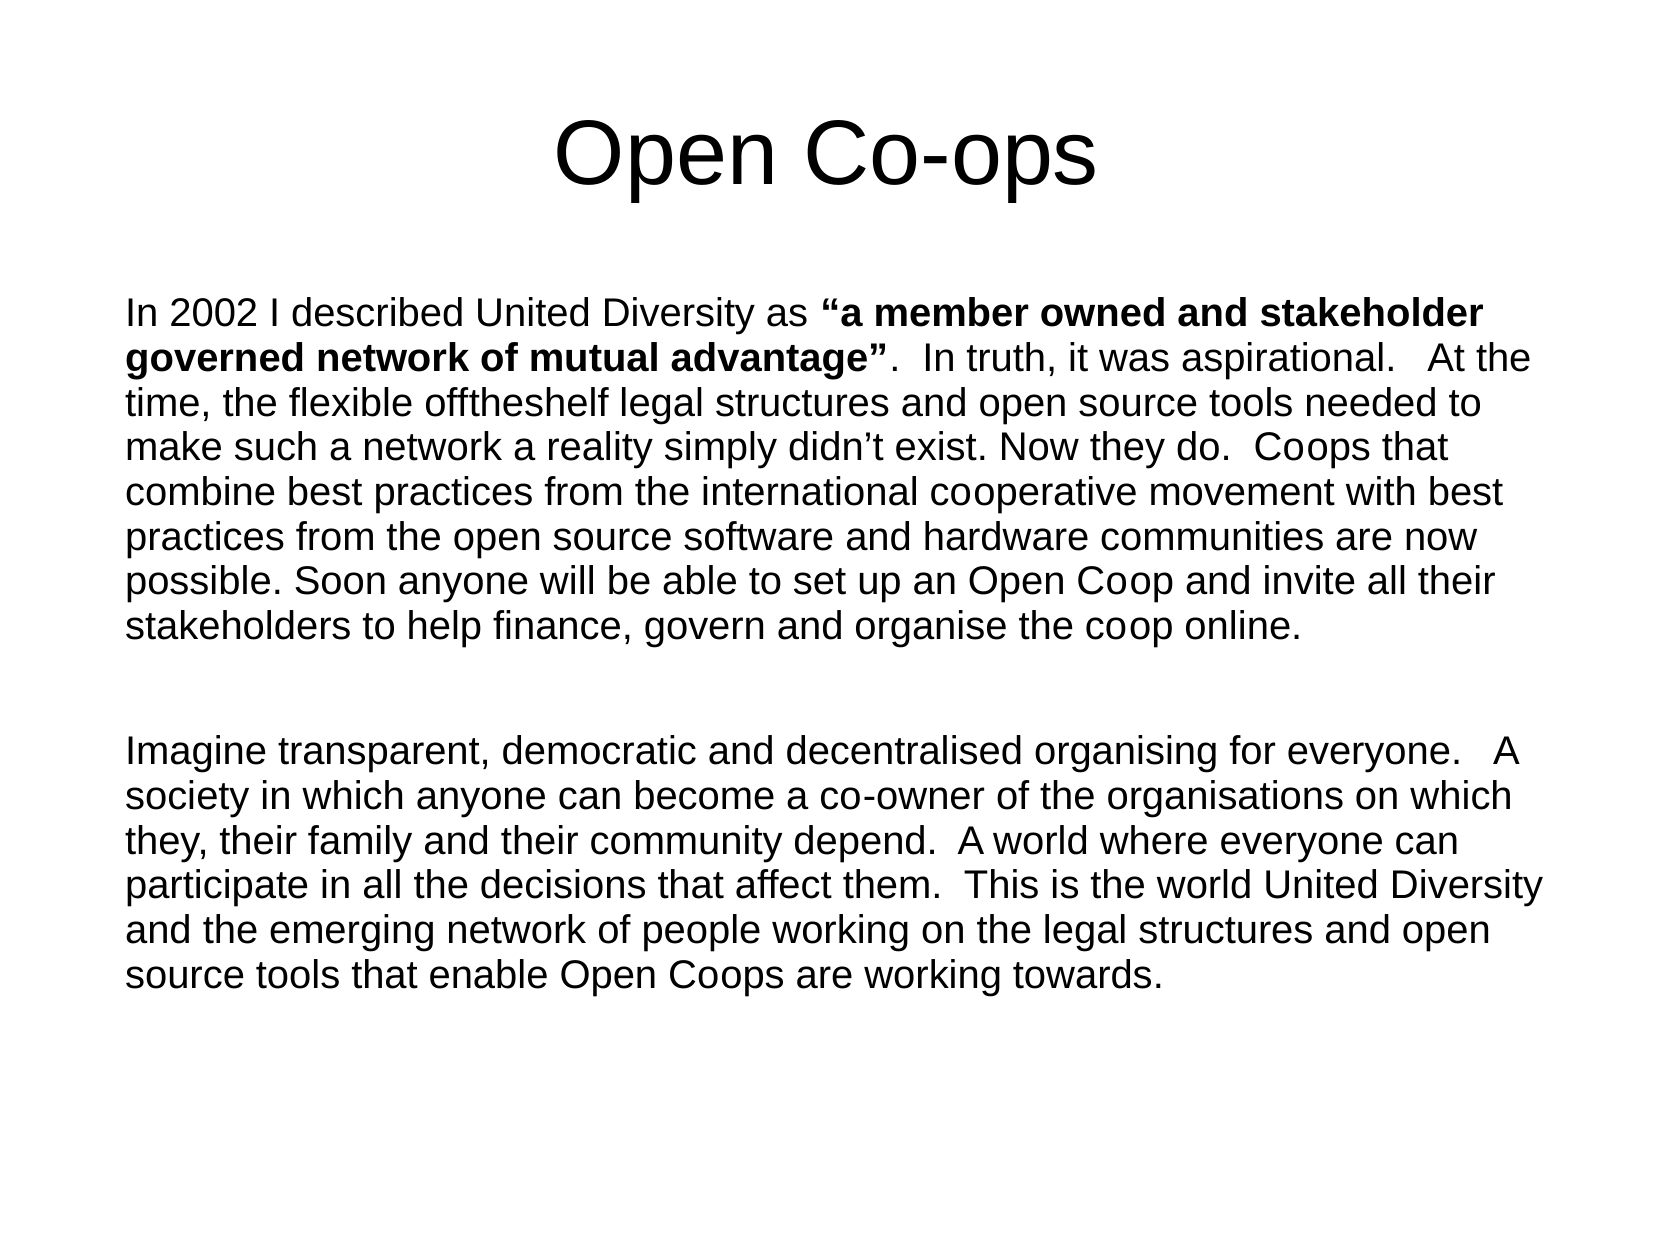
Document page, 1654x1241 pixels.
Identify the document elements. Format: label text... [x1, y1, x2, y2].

title Open Co-ops [82, 49, 1571, 257]
list In 2002 I described United Diversity as “a member owned and stakeholder governed network of mutual advantage”. In truth, it was aspirational. At the time, the flexible off­the­shelf legal structures and open source tools needed to make such a network a reality simply didn’t exist. Now they do. Co­ops that combine best practices from the international co­operative movement with best practices from the open source software and hardware communities are now possible. Soon anyone will be able to set up an Open Co­op and invite all their stakeholders to help finance, govern and organise the co­op online. Imagine transparent, democratic and decentralised organising for everyone. A society in which anyone can become a co­-owner of the organisations on which they, their family and their community depend. A world where everyone can participate in all the decisions that affect them. This is the world United Diversity and the emerging network of people working on the legal structures and open source tools that enable Open Co­ops are working towards. [82, 290, 1571, 1010]
